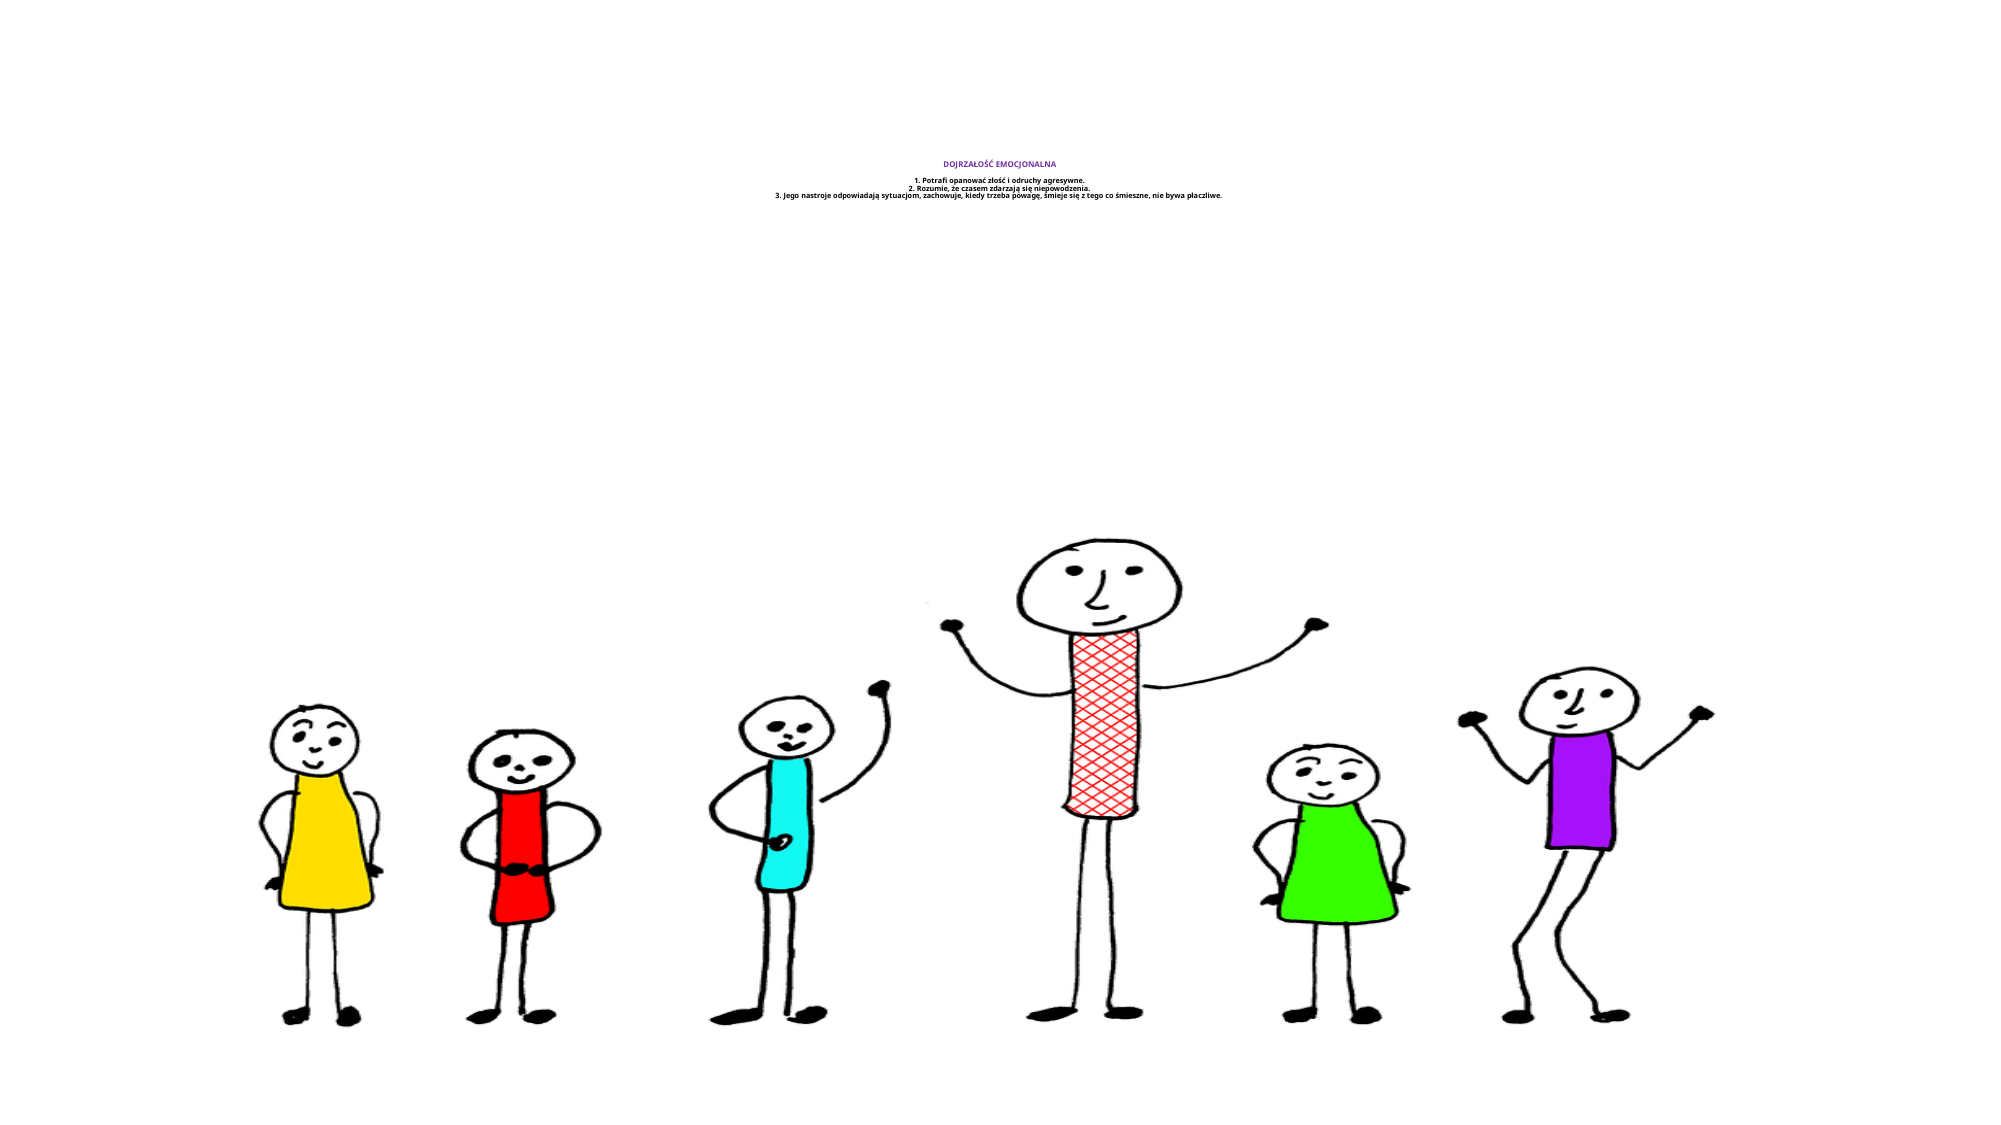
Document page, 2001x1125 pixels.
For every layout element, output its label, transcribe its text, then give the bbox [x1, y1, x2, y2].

title DOJRZAŁOŚĆ EMOCJONALNA 1. Potrafi opanować złość i odruchy agresywne. 2. Rozumie, że czasem zdarzają się niepowodzenia. 3. Jego nastroje odpowiadają sytuacjom, zachowuje, kiedy trzeba powagę, śmieje się z tego co śmieszne, nie bywa płaczliwe. [137, 110, 1863, 221]
picture [189, 512, 1750, 1052]
